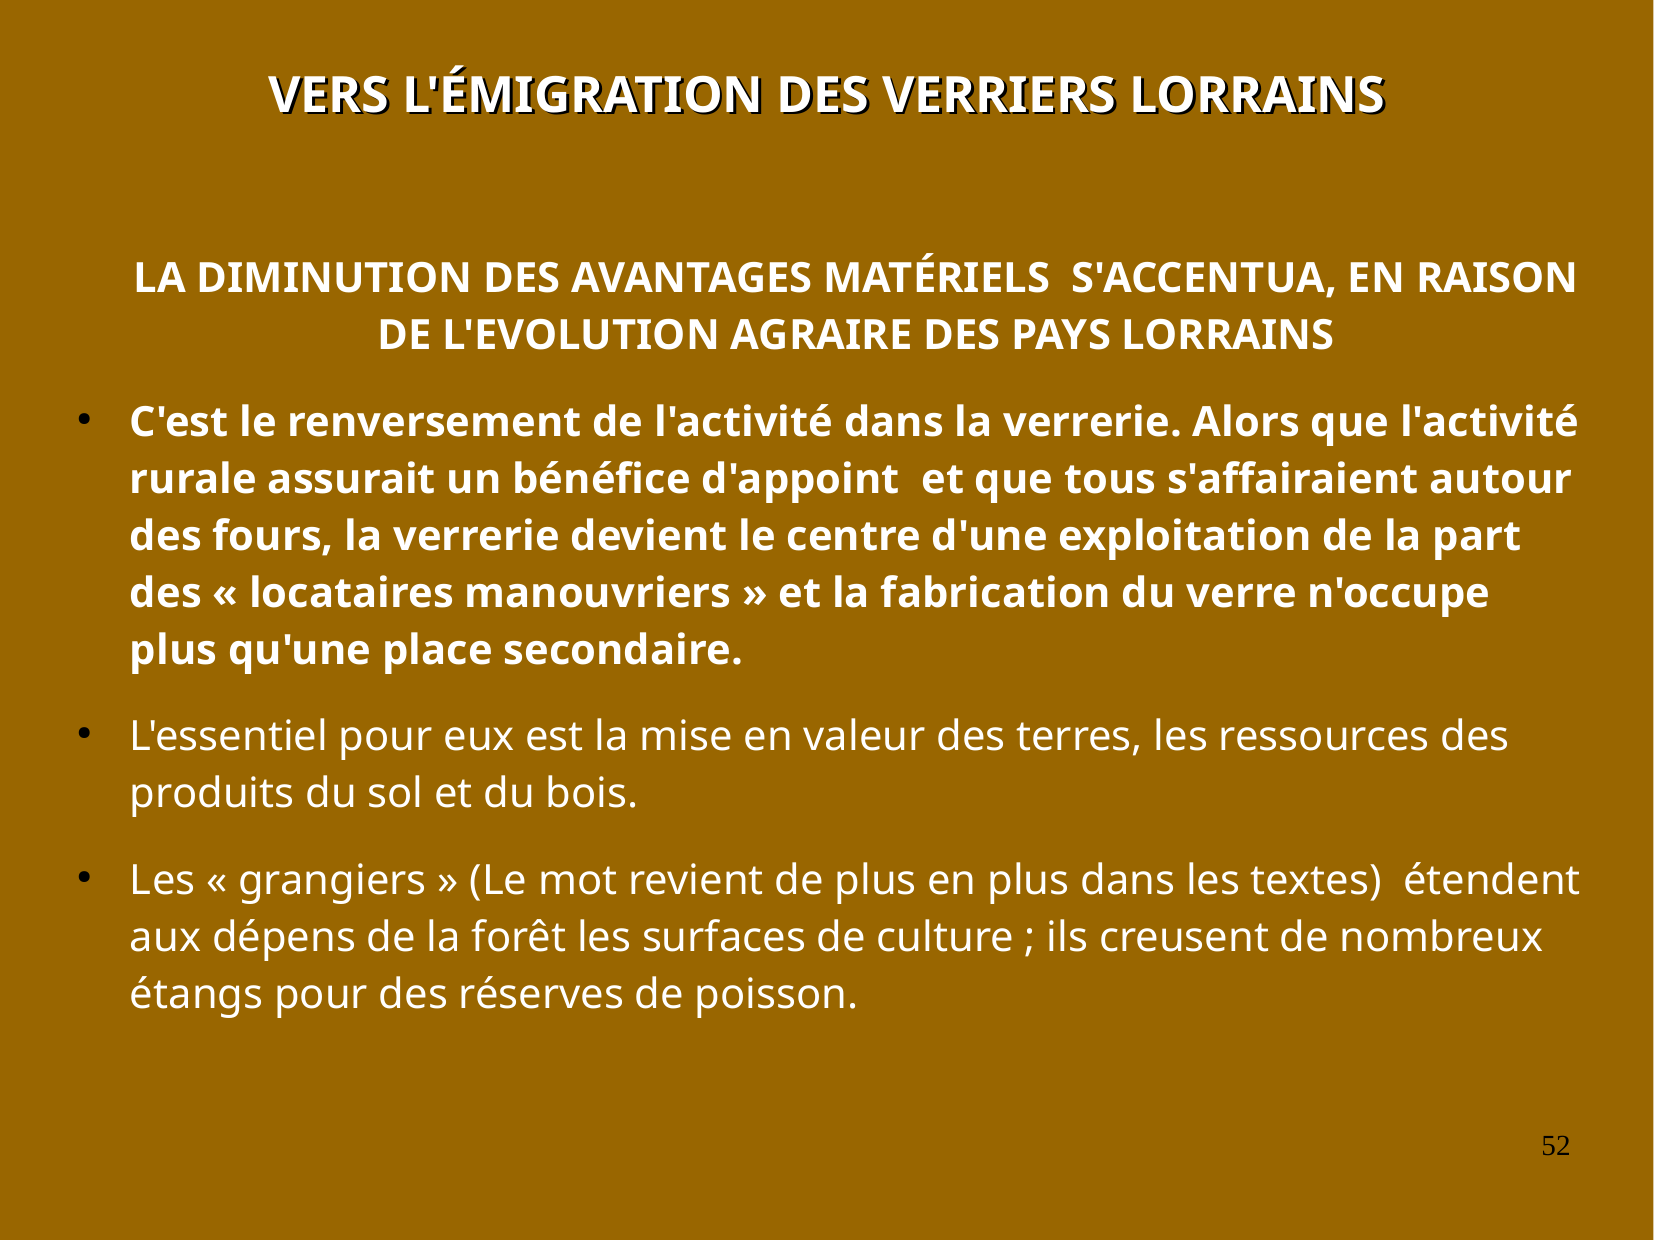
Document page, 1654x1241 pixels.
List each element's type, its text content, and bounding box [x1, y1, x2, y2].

title VERS L'ÉMIGRATION DES VERRIERS LORRAINS [82, 19, 1571, 166]
list LA DIMINUTION DES AVANTAGES MATÉRIELS S'ACCENTUA, EN RAISON DE L'EVOLUTION AGRAIRE DES PAYS LORRAINS C'est le renversement de l'activité dans la verrerie. Alors que l'activité rurale assurait un bénéfice d'appoint et que tous s'affairaient autour des fours, la verrerie devient le centre d'une exploitation de la part des « locataires manouvriers » et la fabrication du verre n'occupe plus qu'une place secondaire. L'essentiel pour eux est la mise en valeur des terres, les ressources des produits du sol et du bois. Les « grangiers » (Le mot revient de plus en plus dans les textes) étendent aux dépens de la forêt les surfaces de culture ; ils creusent de nombreux étangs pour des réserves de poisson. [59, 248, 1583, 981]
